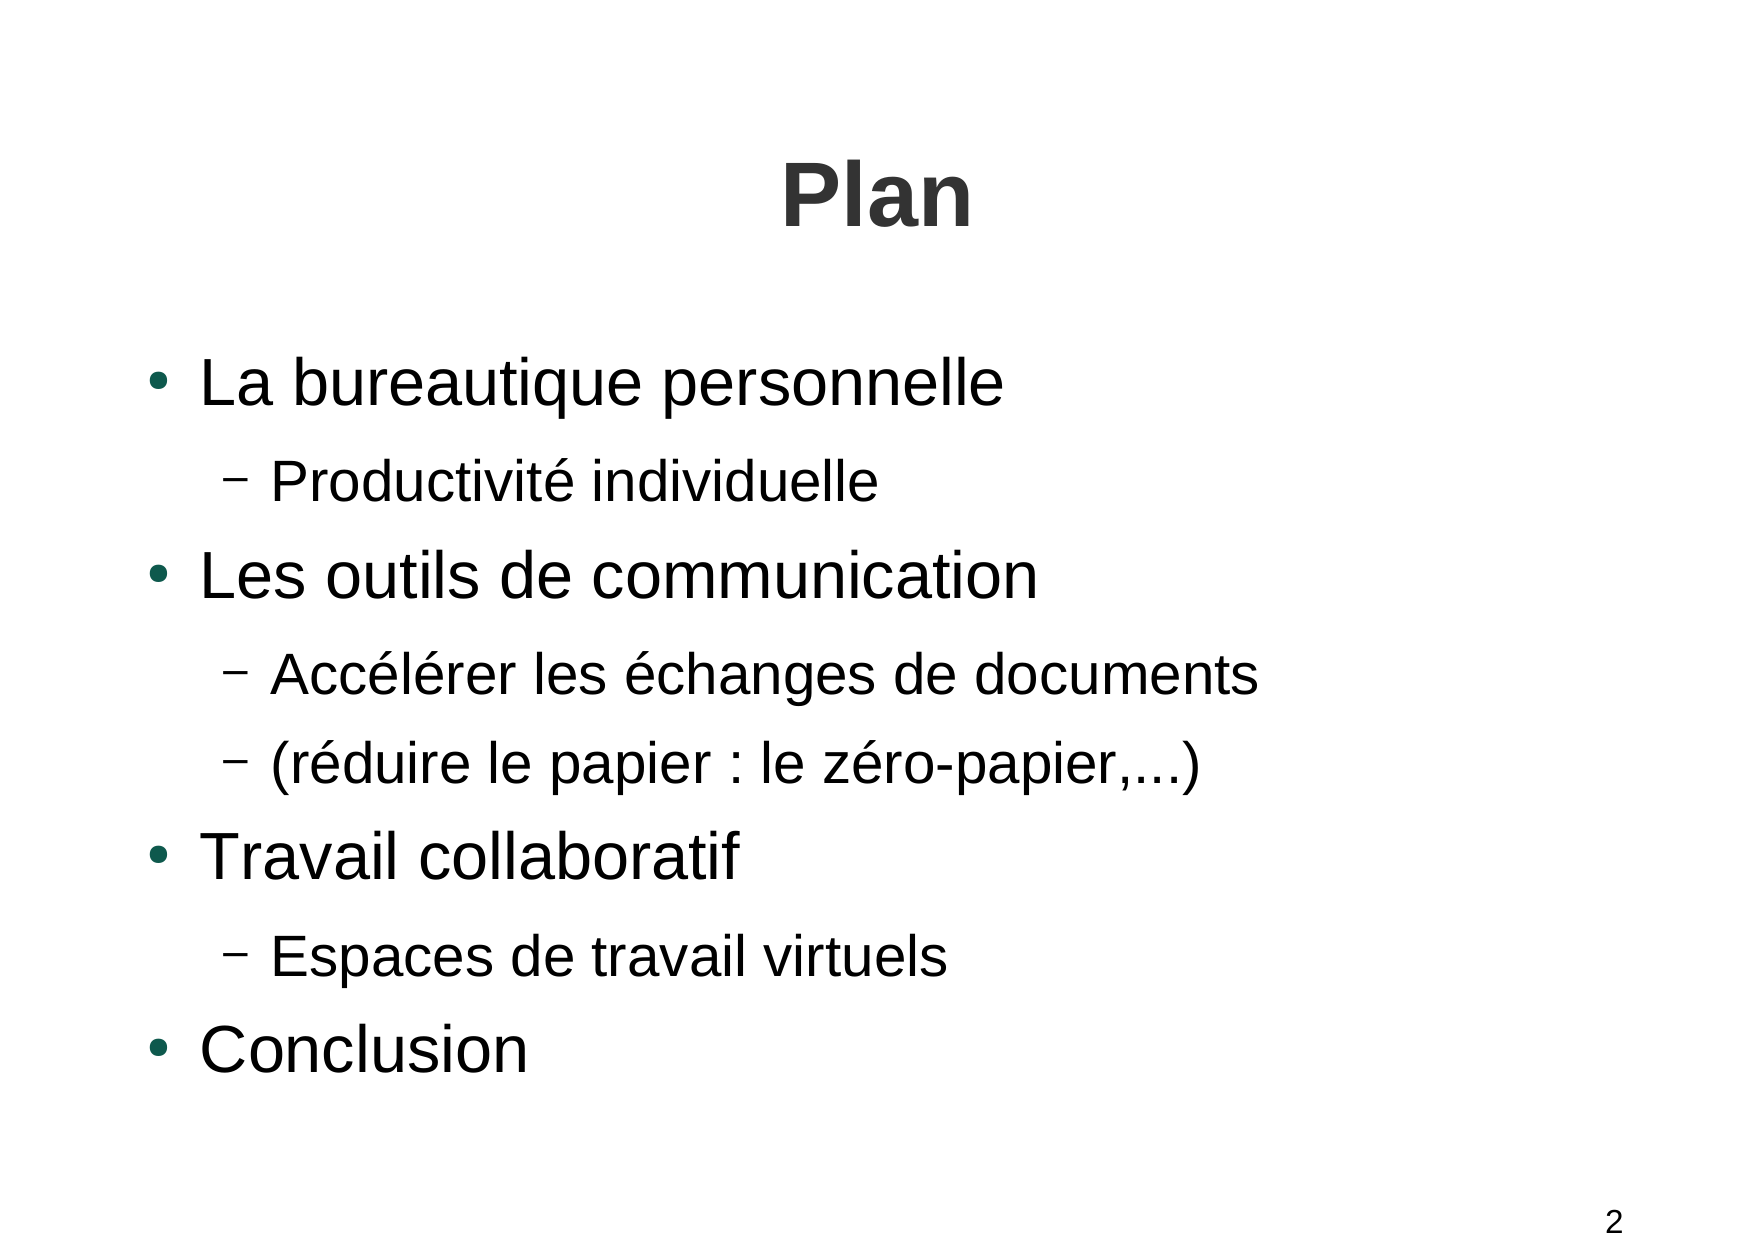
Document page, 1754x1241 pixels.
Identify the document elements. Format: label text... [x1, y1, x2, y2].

title Plan [128, 91, 1627, 299]
list La bureautique personnelle Productivité individuelle Les outils de communication Accélérer les échanges de documents (réduire le papier : le zéro-papier,...) Travail collaboratif Espaces de travail virtuels Conclusion [128, 344, 1627, 1127]
